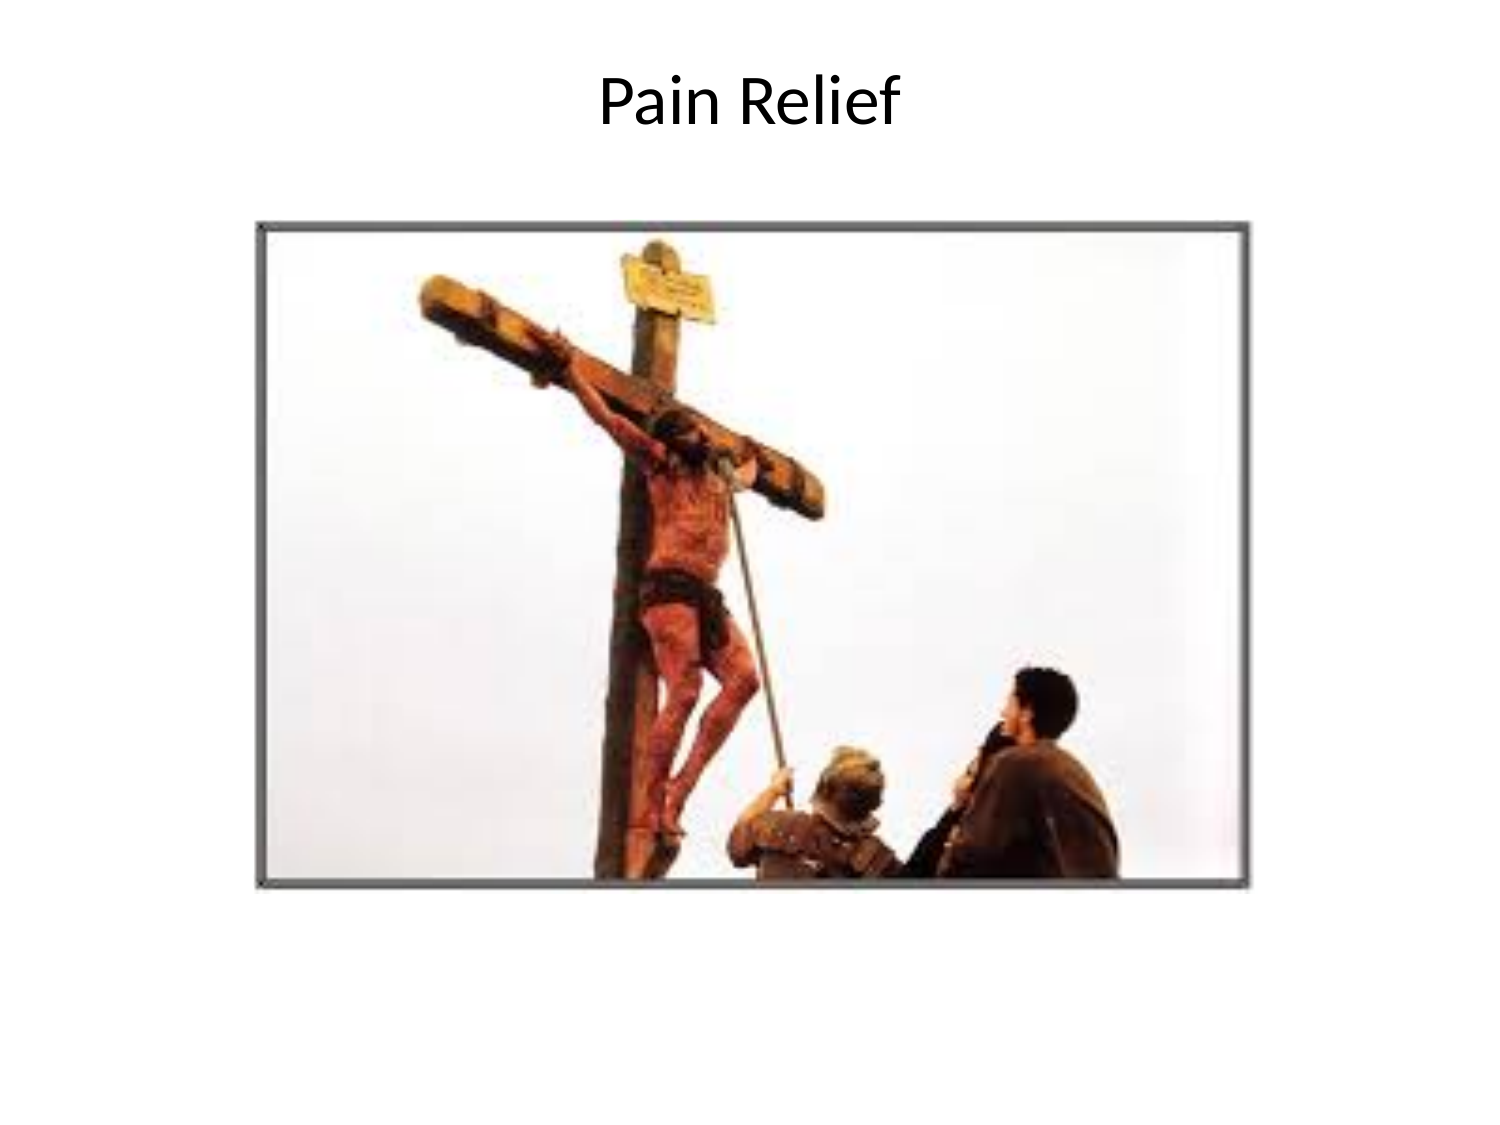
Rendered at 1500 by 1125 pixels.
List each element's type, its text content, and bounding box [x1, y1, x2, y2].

picture [253, 219, 1258, 894]
title Pain Relief [75, 45, 1425, 233]
